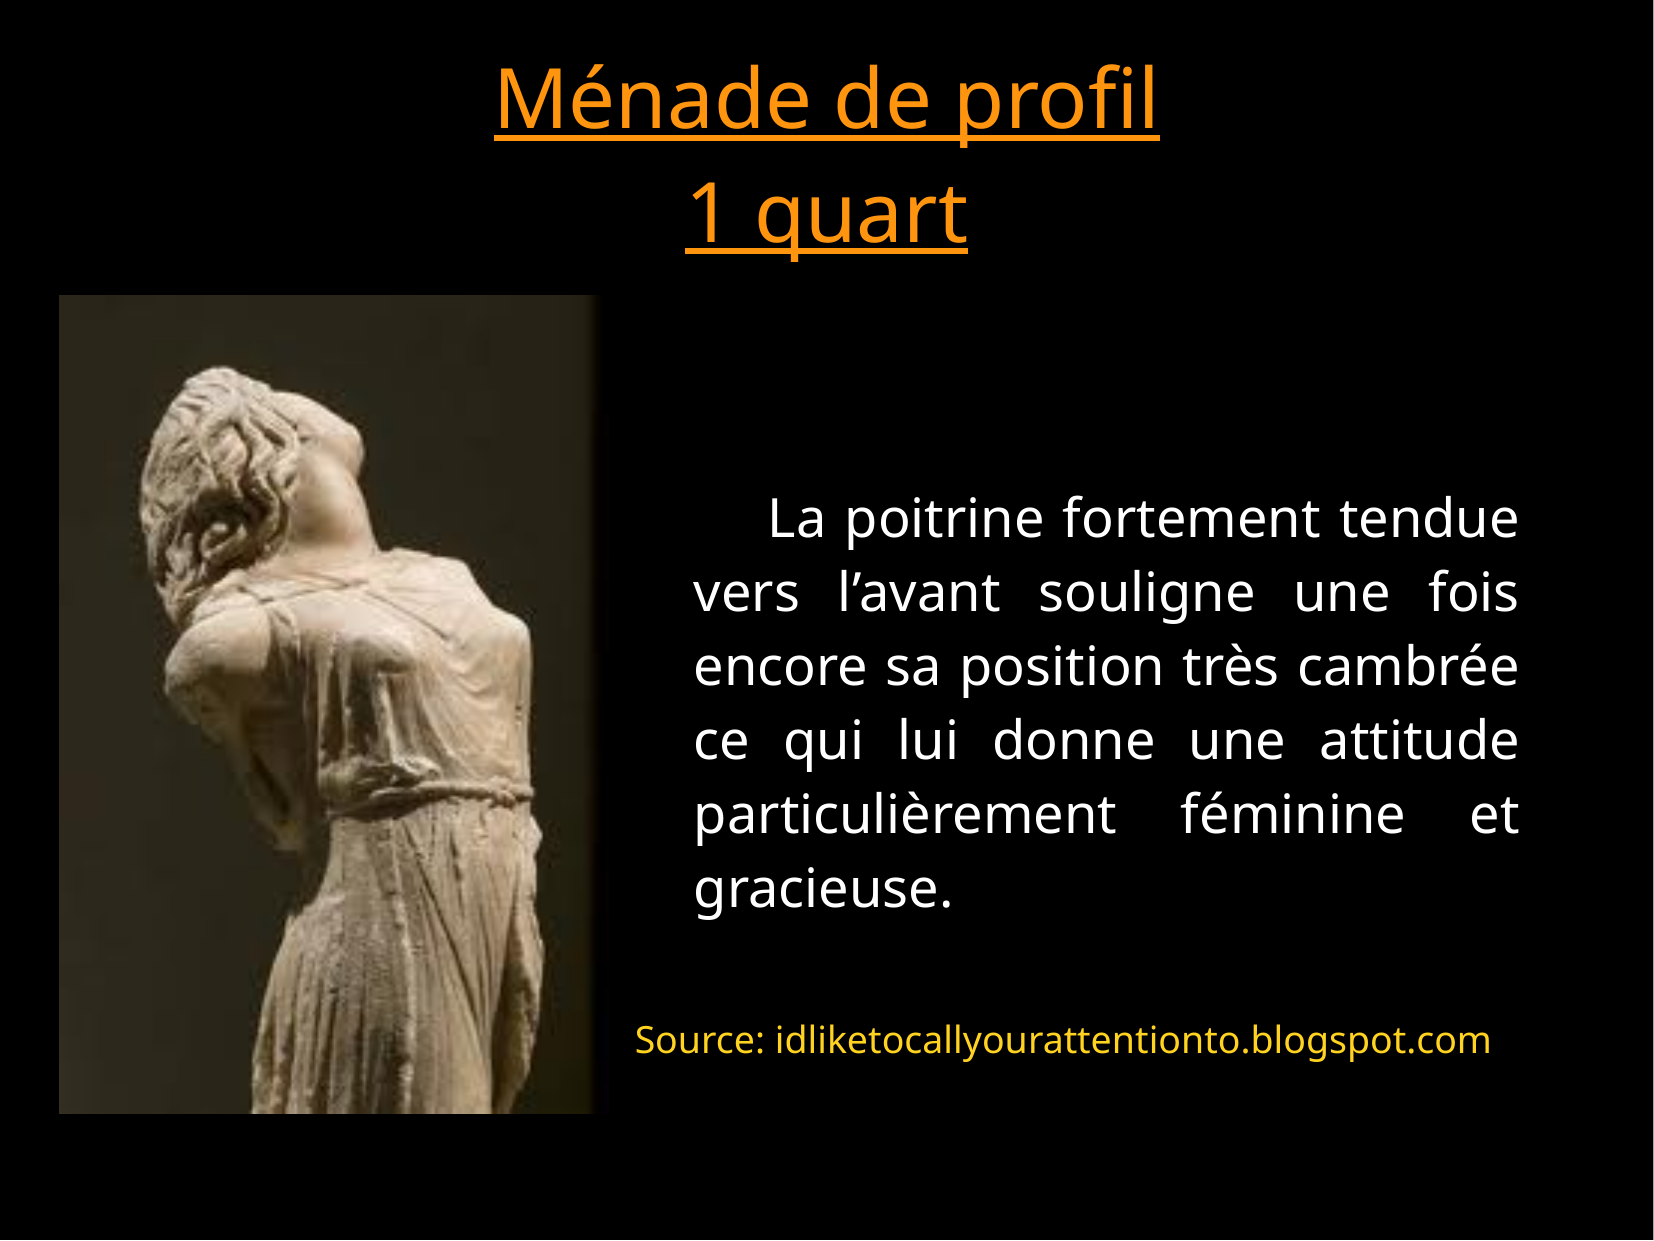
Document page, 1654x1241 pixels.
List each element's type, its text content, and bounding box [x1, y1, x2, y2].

text_box Source: idliketocallyourattentionto.blogspot.com [620, 1006, 1625, 1074]
picture [59, 295, 609, 1114]
title Ménade de profil 1 quart [82, 36, 1571, 270]
text_box La poitrine fortement tendue vers l’avant souligne une fois encore sa position très cambrée ce qui lui donne une attitude particulièrement féminine et gracieuse. [679, 472, 1536, 975]
